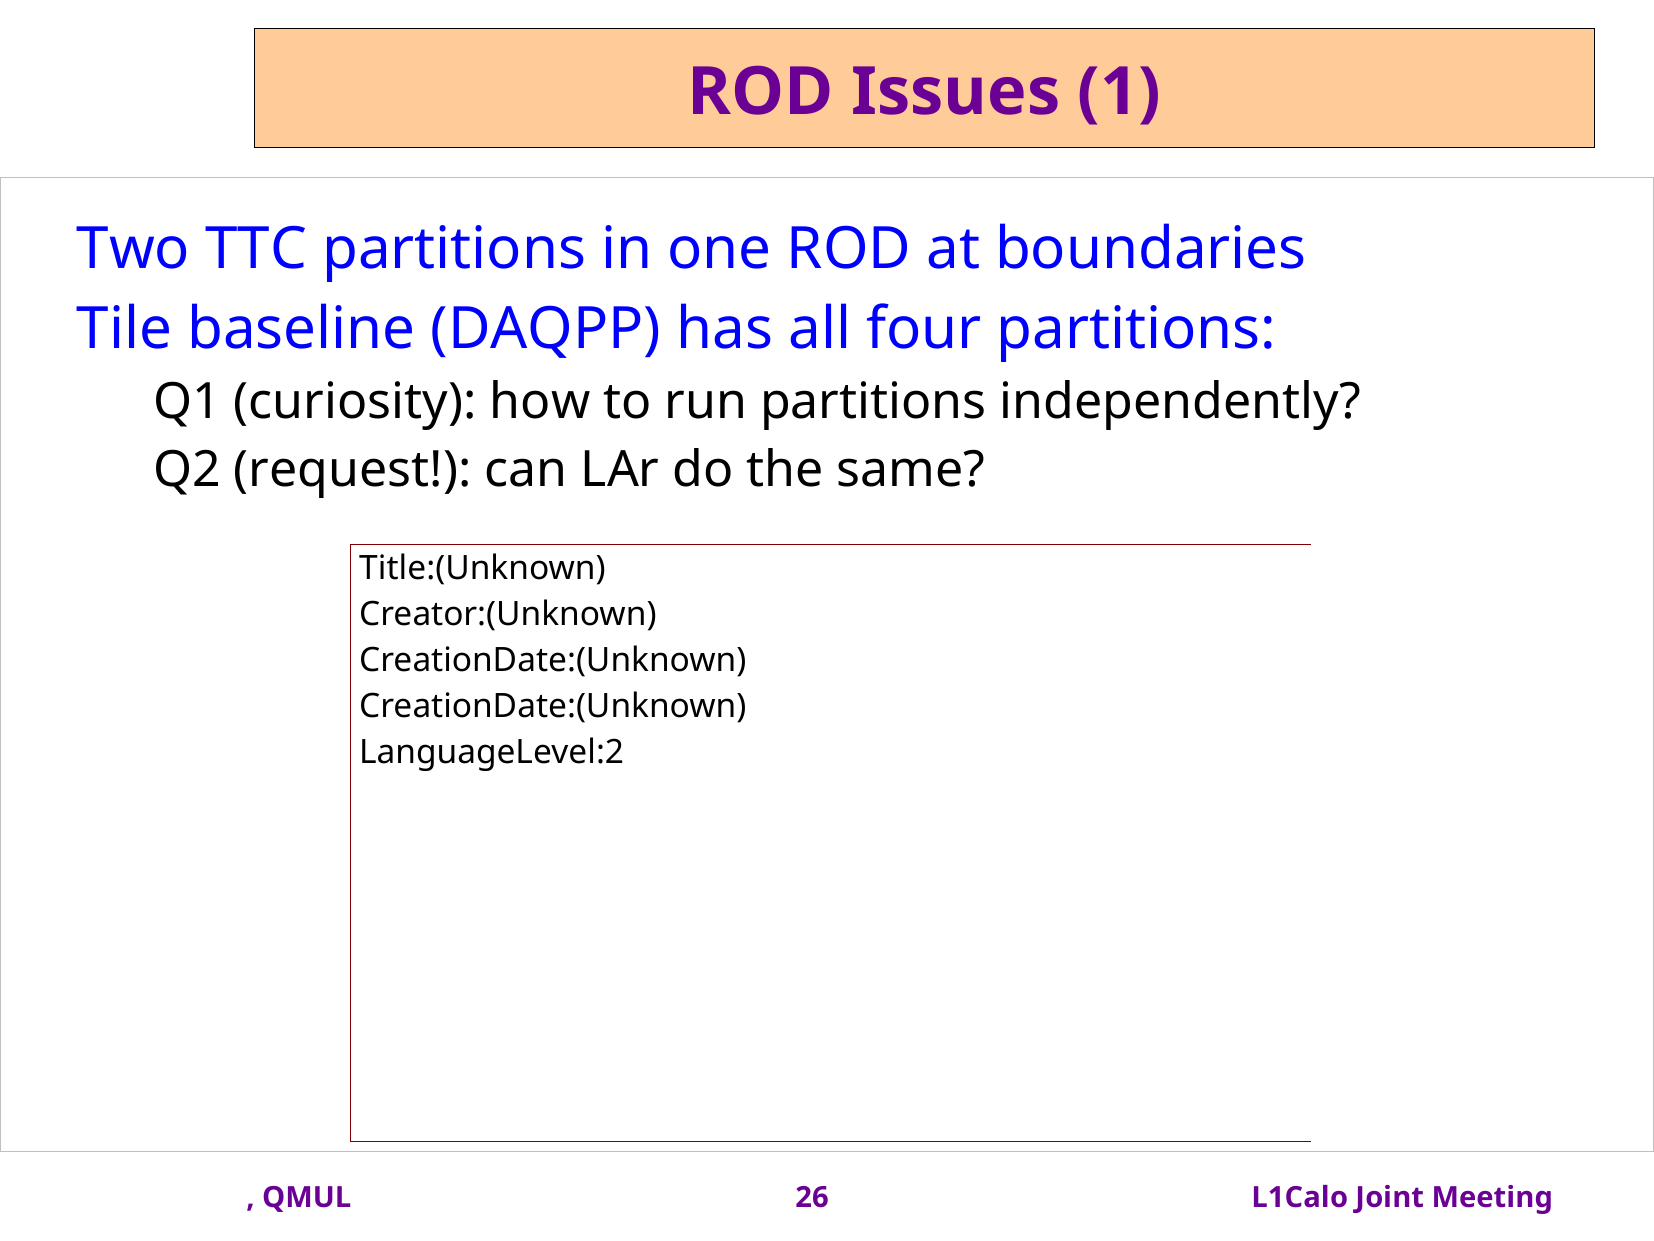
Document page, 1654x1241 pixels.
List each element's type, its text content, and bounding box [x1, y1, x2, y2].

list Two TTC partitions in one ROD at boundaries Tile baseline (DAQPP) has all four partitions: Q1 (curiosity): how to run partitions independently? Q2 (request!): can LAr do the same? [59, 206, 1595, 539]
title ROD Issues (1) [254, 28, 1595, 148]
picture [348, 541, 1311, 1142]
